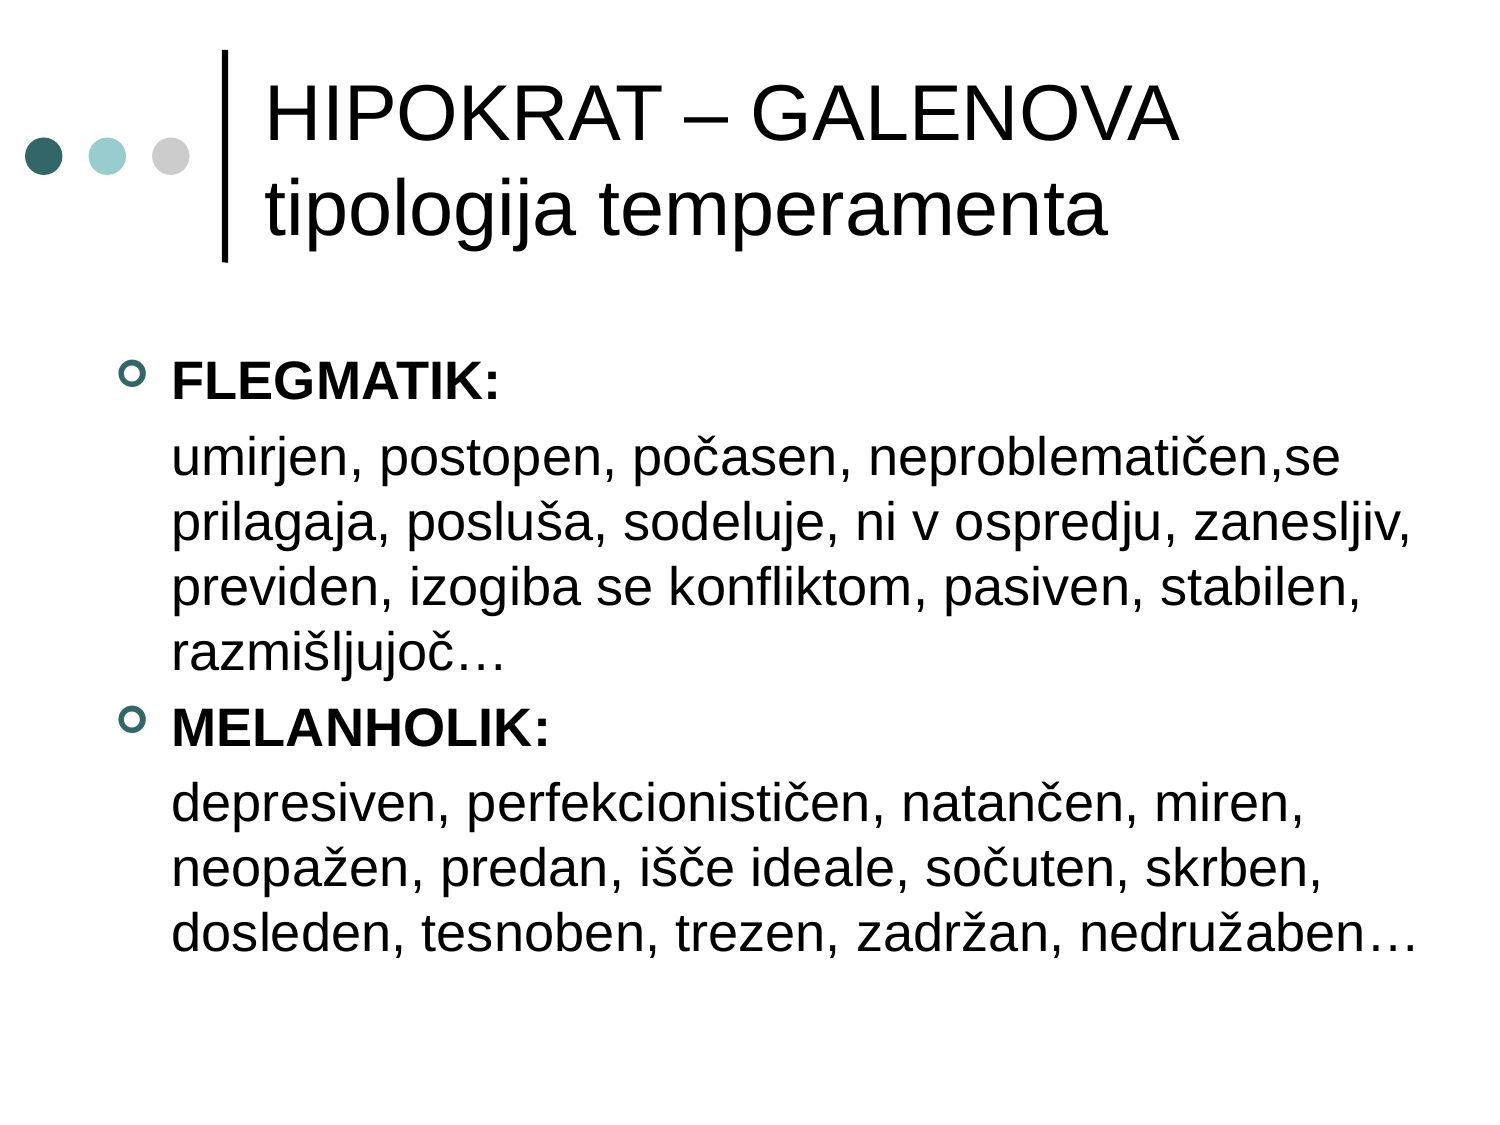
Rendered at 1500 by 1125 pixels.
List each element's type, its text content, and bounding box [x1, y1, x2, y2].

title HIPOKRAT – GALENOVA tipologija temperamenta [249, 31, 1400, 282]
list FLEGMATIK: umirjen, postopen, počasen, neproblematičen,se prilagaja, posluša, sodeluje, ni v ospredju, zanesljiv, previden, izogiba se konfliktom, pasiven, stabilen, razmišljujoč… MELANHOLIK: depresiven, perfekcionističen, natančen, miren, neopažen, predan, išče ideale, sočuten, skrben, dosleden, tesnoben, trezen, zadržan, nedružaben… [100, 338, 1447, 1013]
